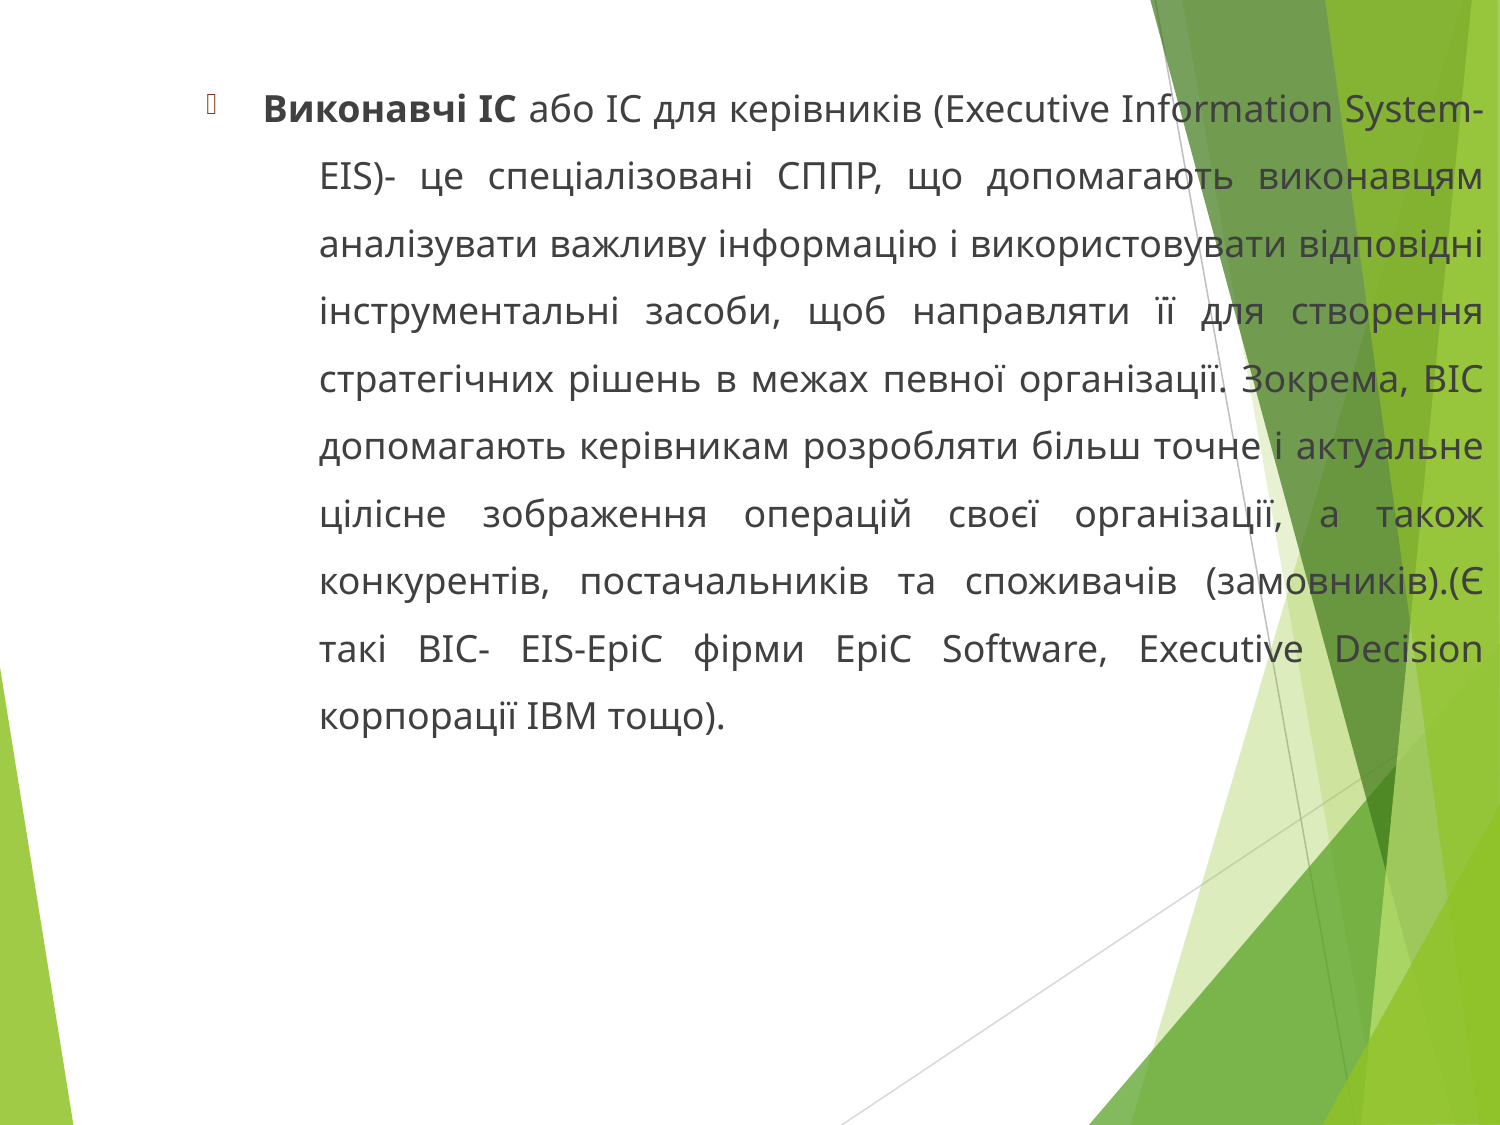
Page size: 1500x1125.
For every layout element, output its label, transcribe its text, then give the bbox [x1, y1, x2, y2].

list Виконавчі ІС або ІС для керівників (Executive Information System- EIS)- це спеціалізовані СППР, що допомагають виконавцям аналізувати важливу інформацію і використовувати відповідні інструментальні засоби, щоб направляти її для створення стратегічних рішень в межах певної організації. Зокрема, ВІС допомагають керівникам розробляти більш точне і актуальне цілісне зображення операцій своєї організації, а також конкурентів, постачальників та споживачів (замовників).(Є такі ВІС- ЕІS-EpiС фірми EpiC Software, Executive Decision корпорації ІВМ тощо). [191, 54, 1500, 1047]
